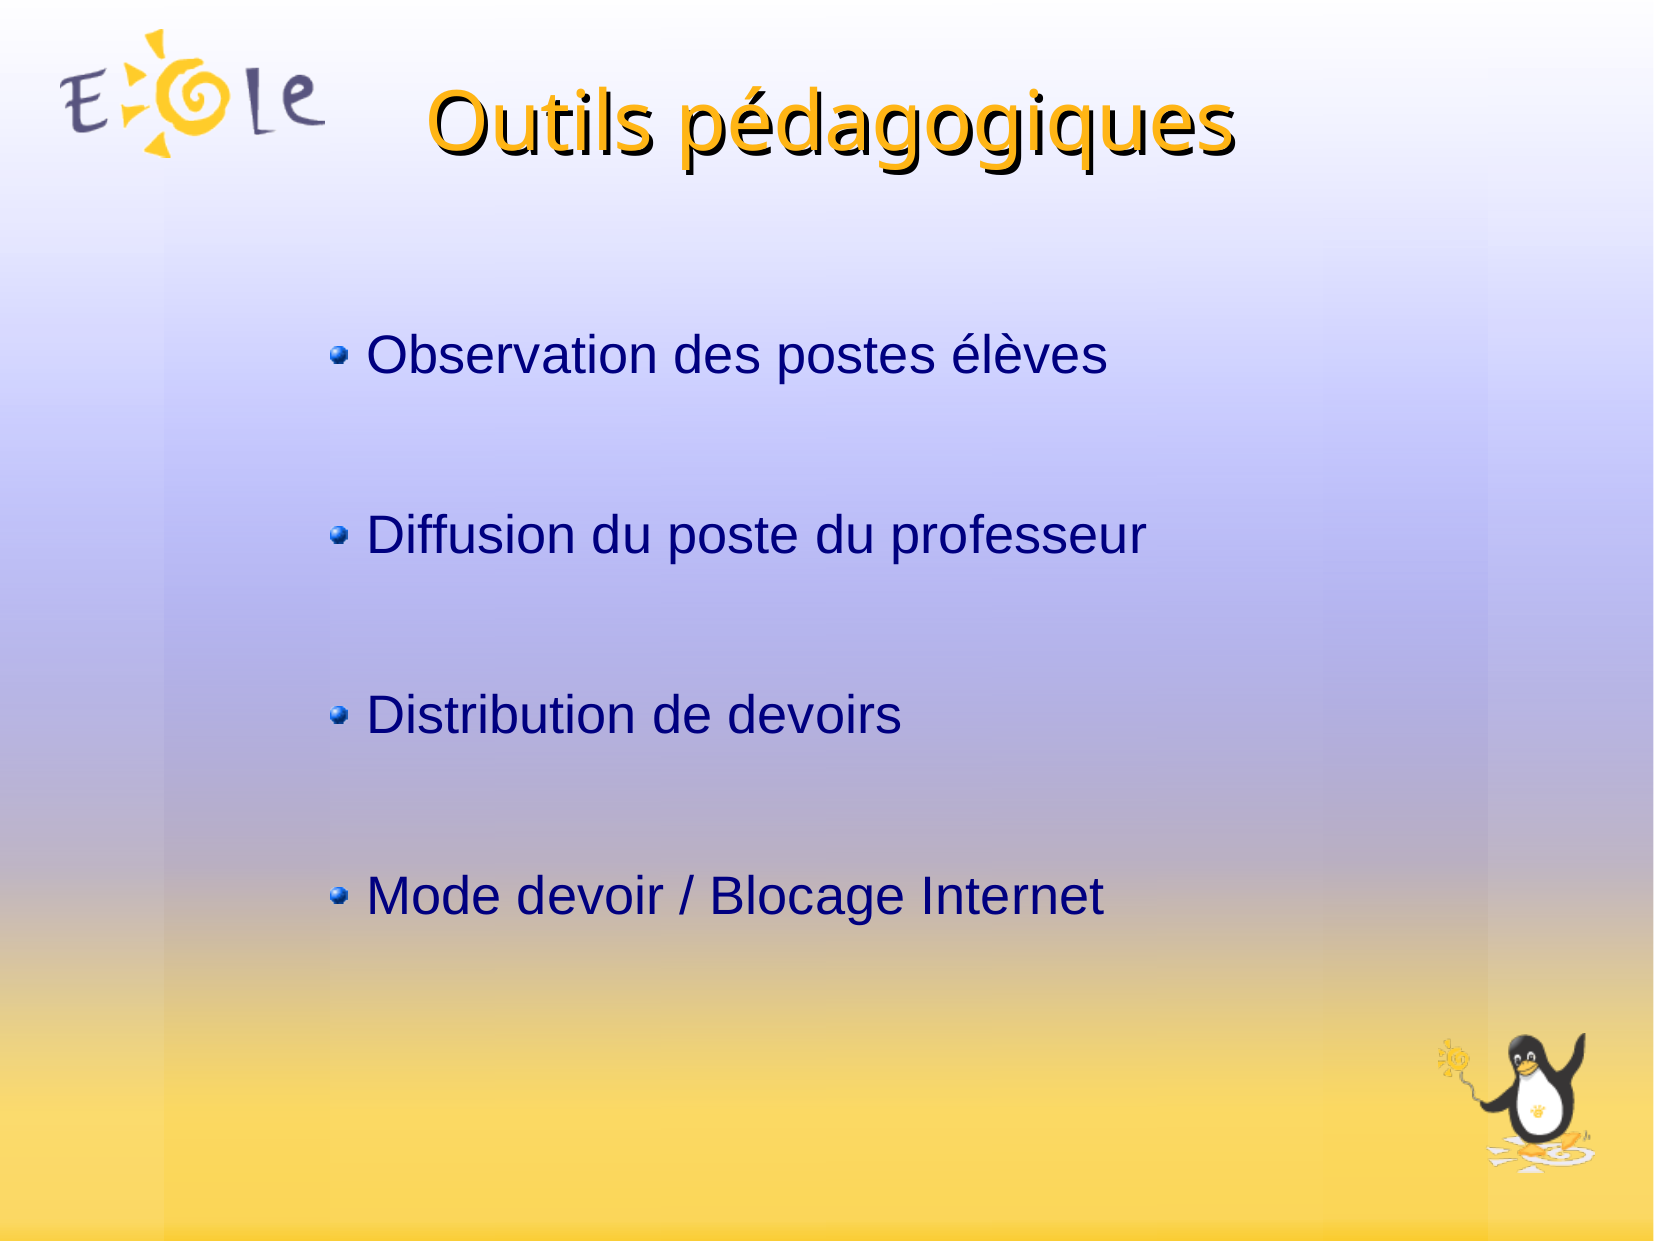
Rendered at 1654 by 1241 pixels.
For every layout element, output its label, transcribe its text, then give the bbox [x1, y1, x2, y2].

picture [0, 0, 1654, 1241]
title Outils pédagogiques [88, 0, 1571, 237]
text_box Observation des postes élèves Diffusion du poste du professeur Distribution de devoirs Mode devoir / Blocage Internet [295, 324, 1300, 1129]
